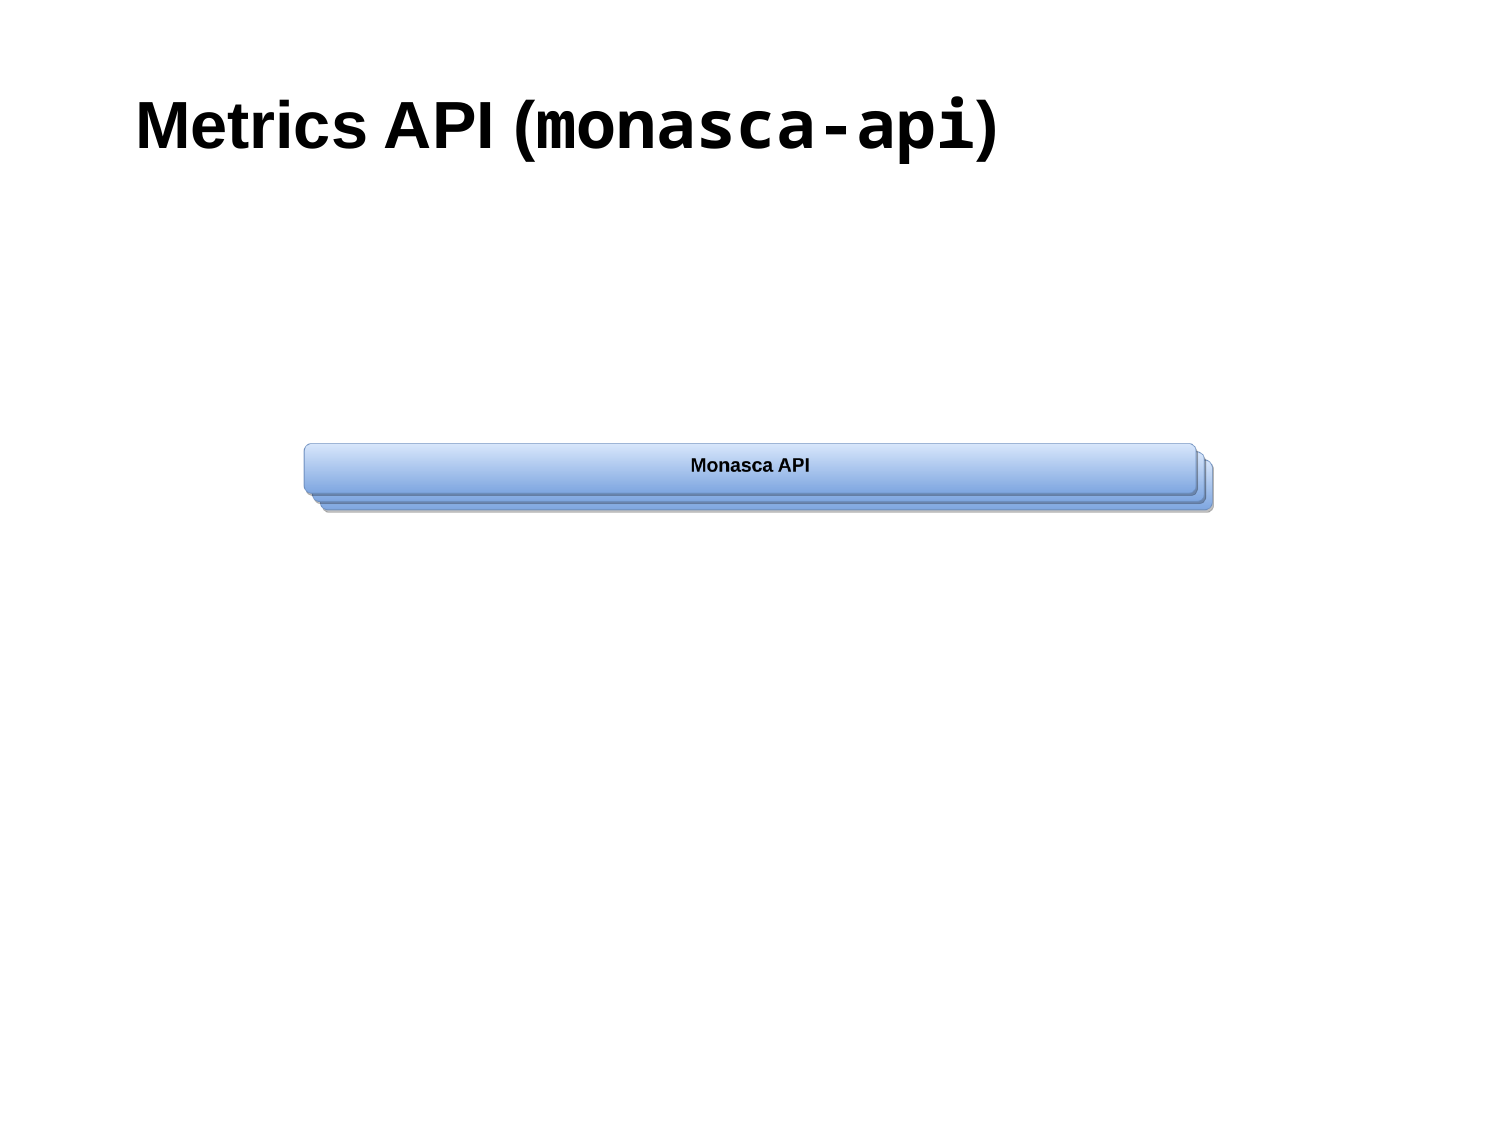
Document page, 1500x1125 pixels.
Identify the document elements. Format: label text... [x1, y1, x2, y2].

picture [177, 236, 1359, 945]
title Metrics API (monasca-api) [135, 41, 1372, 204]
